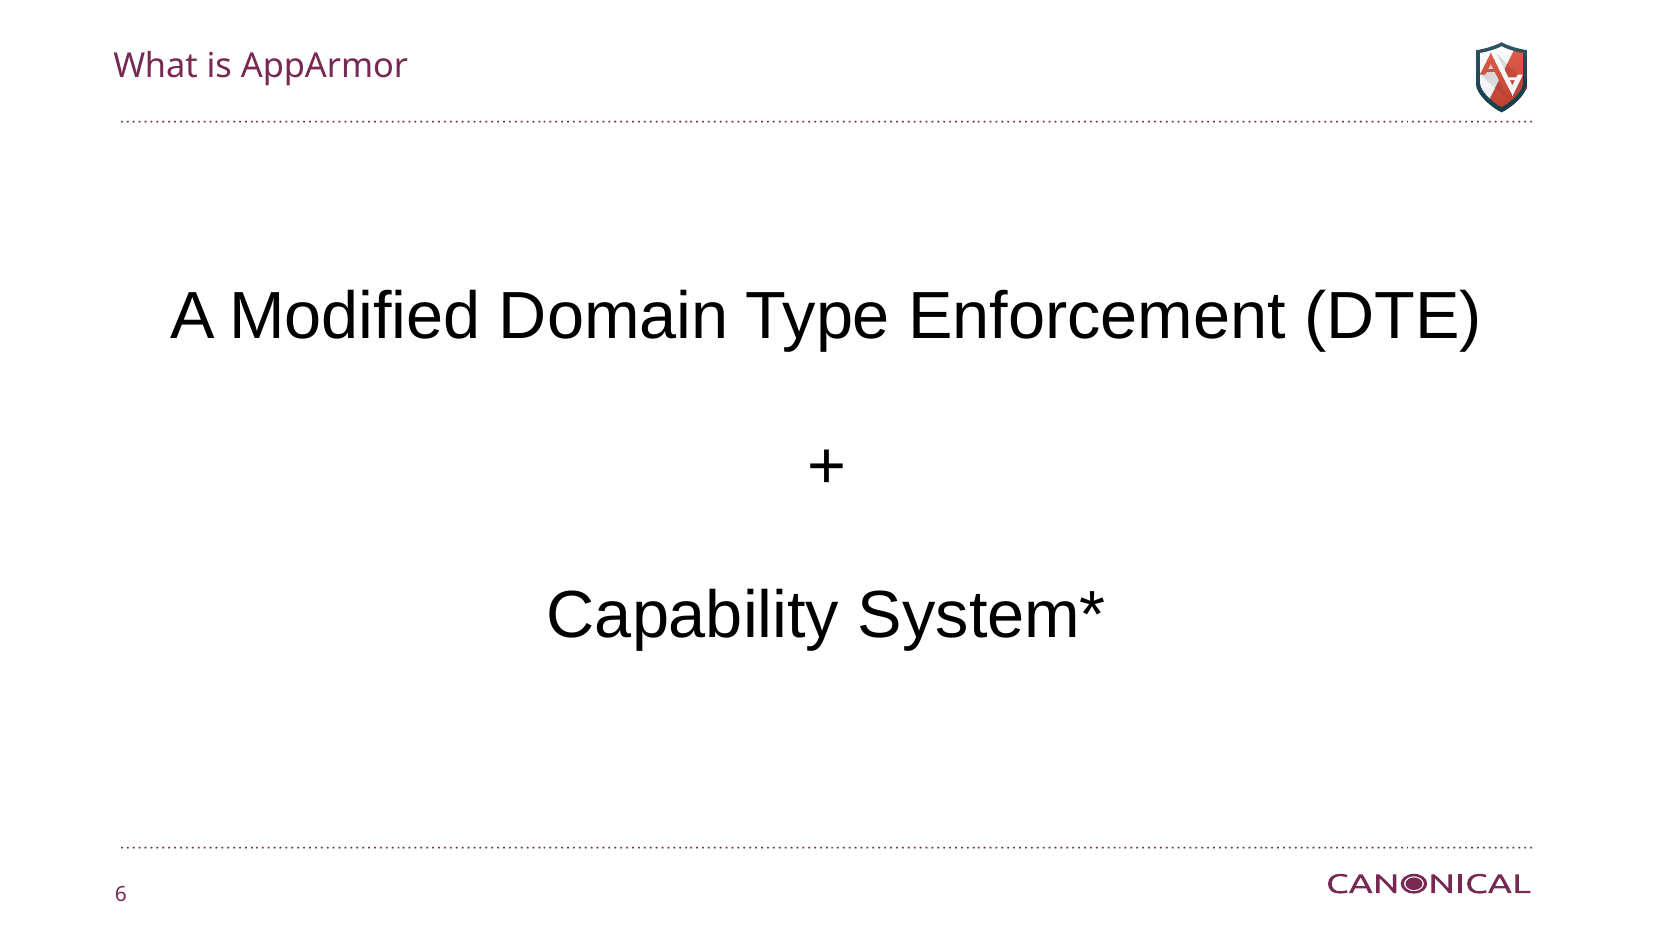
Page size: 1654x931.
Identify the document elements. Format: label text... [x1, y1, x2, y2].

picture [111, 845, 1533, 851]
title What is AppArmor [113, 48, 1382, 81]
text_box A Modified Domain Type Enforcement (DTE) + Capability System* [155, 270, 1499, 735]
picture [111, 33, 1546, 124]
